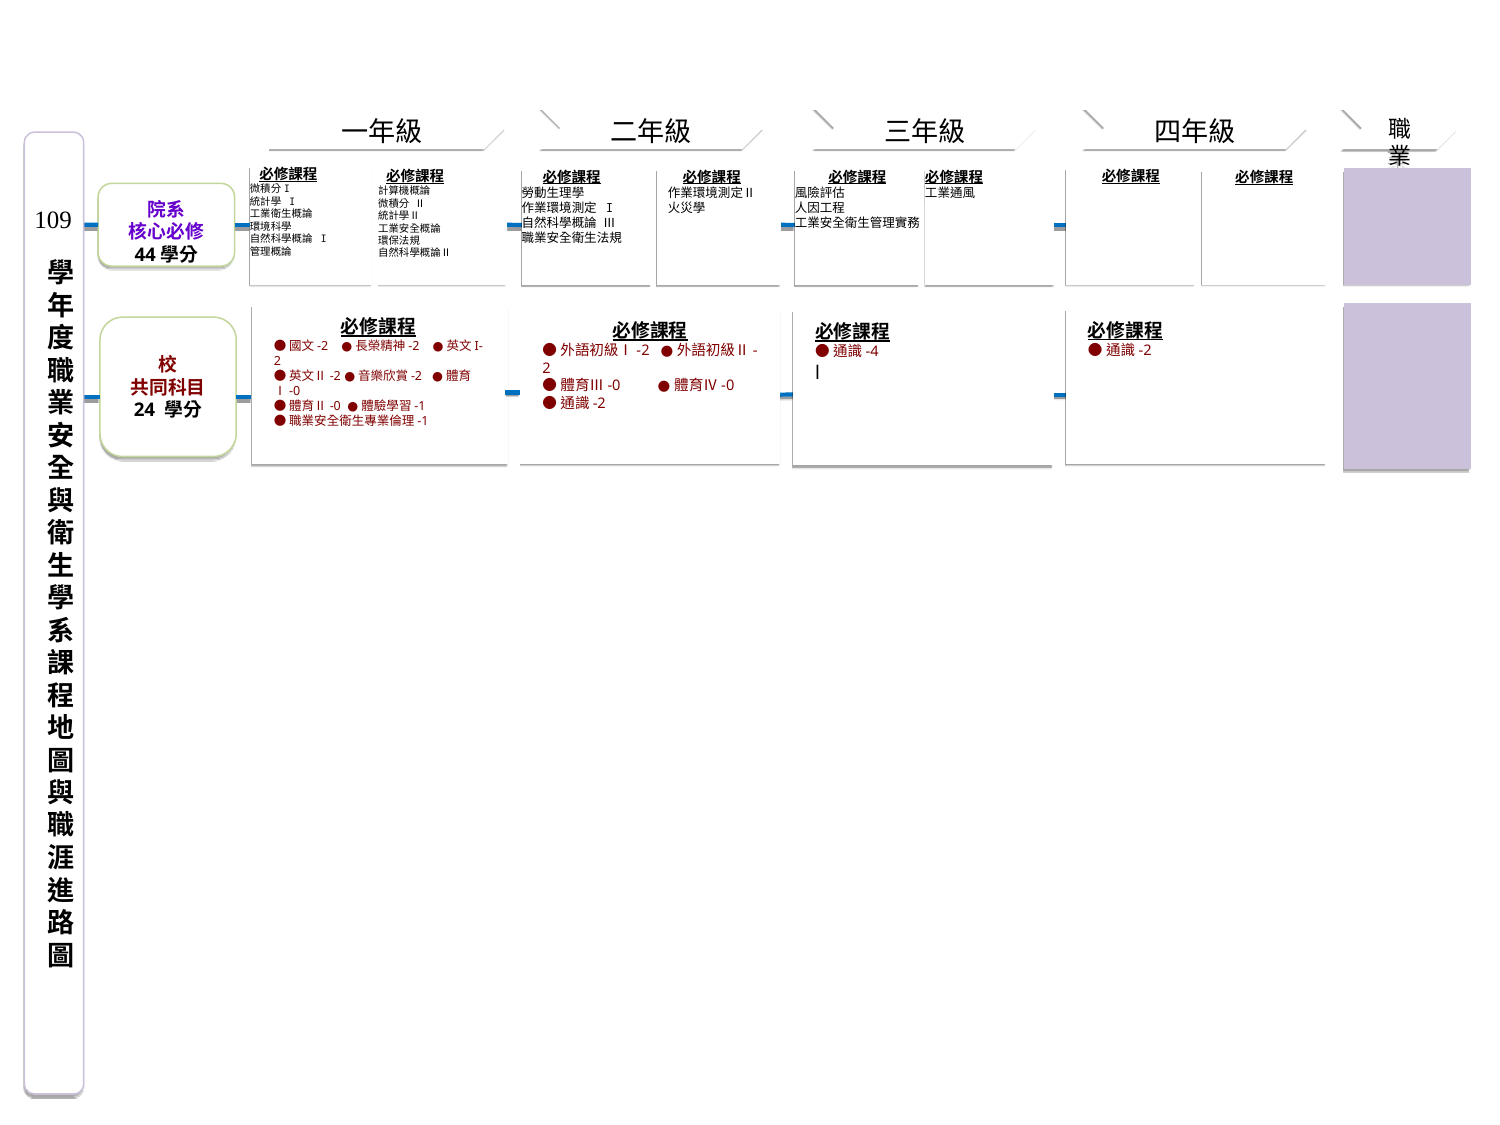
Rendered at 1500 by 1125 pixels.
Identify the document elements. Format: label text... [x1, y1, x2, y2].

text_box 必修課程 ●外語初級Ⅰ-2 ●外語初級Ⅱ-2 ●體育Ⅲ-0 ●體育Ⅳ-0 ●通識-2 [520, 308, 780, 464]
text_box 四年級 [1082, 106, 1308, 150]
text_box 必修課程 微積分I 統計學 I 工業衛生概論 環境科學 自然科學概論 I 管理概論 [250, 165, 372, 285]
text_box 職業 [1340, 106, 1459, 150]
text_box 學年度 職業安全與衛生學系課程地圖與職涯進路圖 [24, 132, 84, 1094]
text_box 必修課程 工業通風 [925, 167, 1054, 285]
text_box 必修課程 風險評估 人因工程 工業安全衛生管理實務 [795, 167, 920, 285]
text_box 必修課程 [1202, 168, 1327, 285]
text_box 必修課程 計算機概論 微積分 Ⅱ 統計學Ⅱ 工業安全概論 環保法規 自然科學概論Ⅱ [378, 167, 507, 285]
text_box 院系 核心必修 44學分 [98, 183, 235, 267]
text_box 必修課程 ●通識-2 [1066, 308, 1327, 464]
text_box 必修課程 ●通識-4 [793, 309, 1054, 465]
text_box 必修課程 勞動生理學 作業環境測定 I 自然科學概論 Ⅲ 職業安全衛生法規 [522, 167, 652, 285]
text_box 必修課程 ●國文-2 ●長榮精神-2 ●英文Ι-2 ●英文Ⅱ-2 ●音樂欣賞-2 ●體育Ⅰ-0 ●體育Ⅱ-0 ●體驗學習-1 ●職業安全衛生專業倫理-1 [252, 304, 508, 464]
text_box [1344, 168, 1471, 285]
text_box 必修課程 [1066, 167, 1196, 285]
text_box 校 共同科目 24 學分 [99, 317, 237, 457]
text_box [1344, 303, 1471, 469]
text_box 二年級 [539, 106, 764, 150]
text_box 109 [29, 203, 77, 246]
text_box 必修課程 作業環境測定Ⅱ 火災學 [657, 168, 781, 285]
text_box 一年級 [269, 106, 506, 150]
text_box 三年級 [812, 106, 1038, 150]
